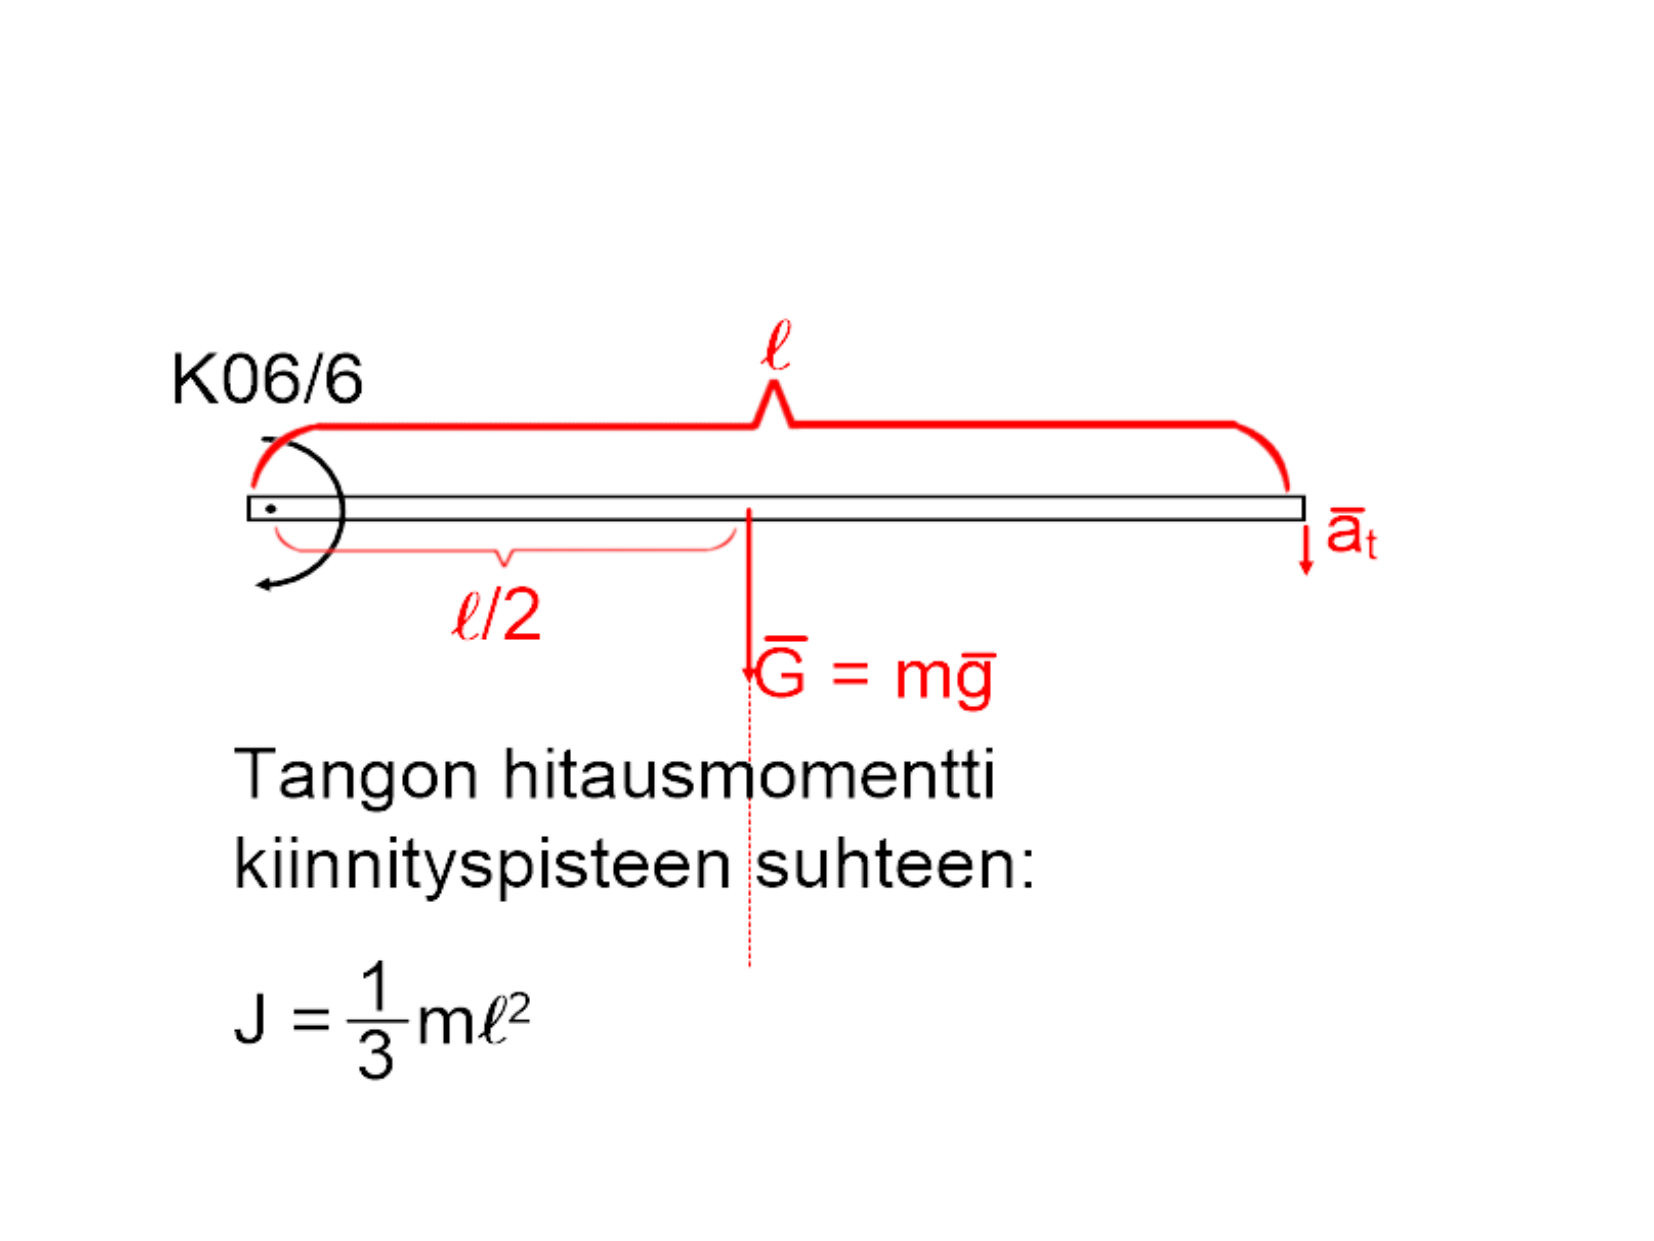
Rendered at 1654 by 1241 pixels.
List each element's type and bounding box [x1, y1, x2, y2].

picture [129, 255, 1437, 1123]
